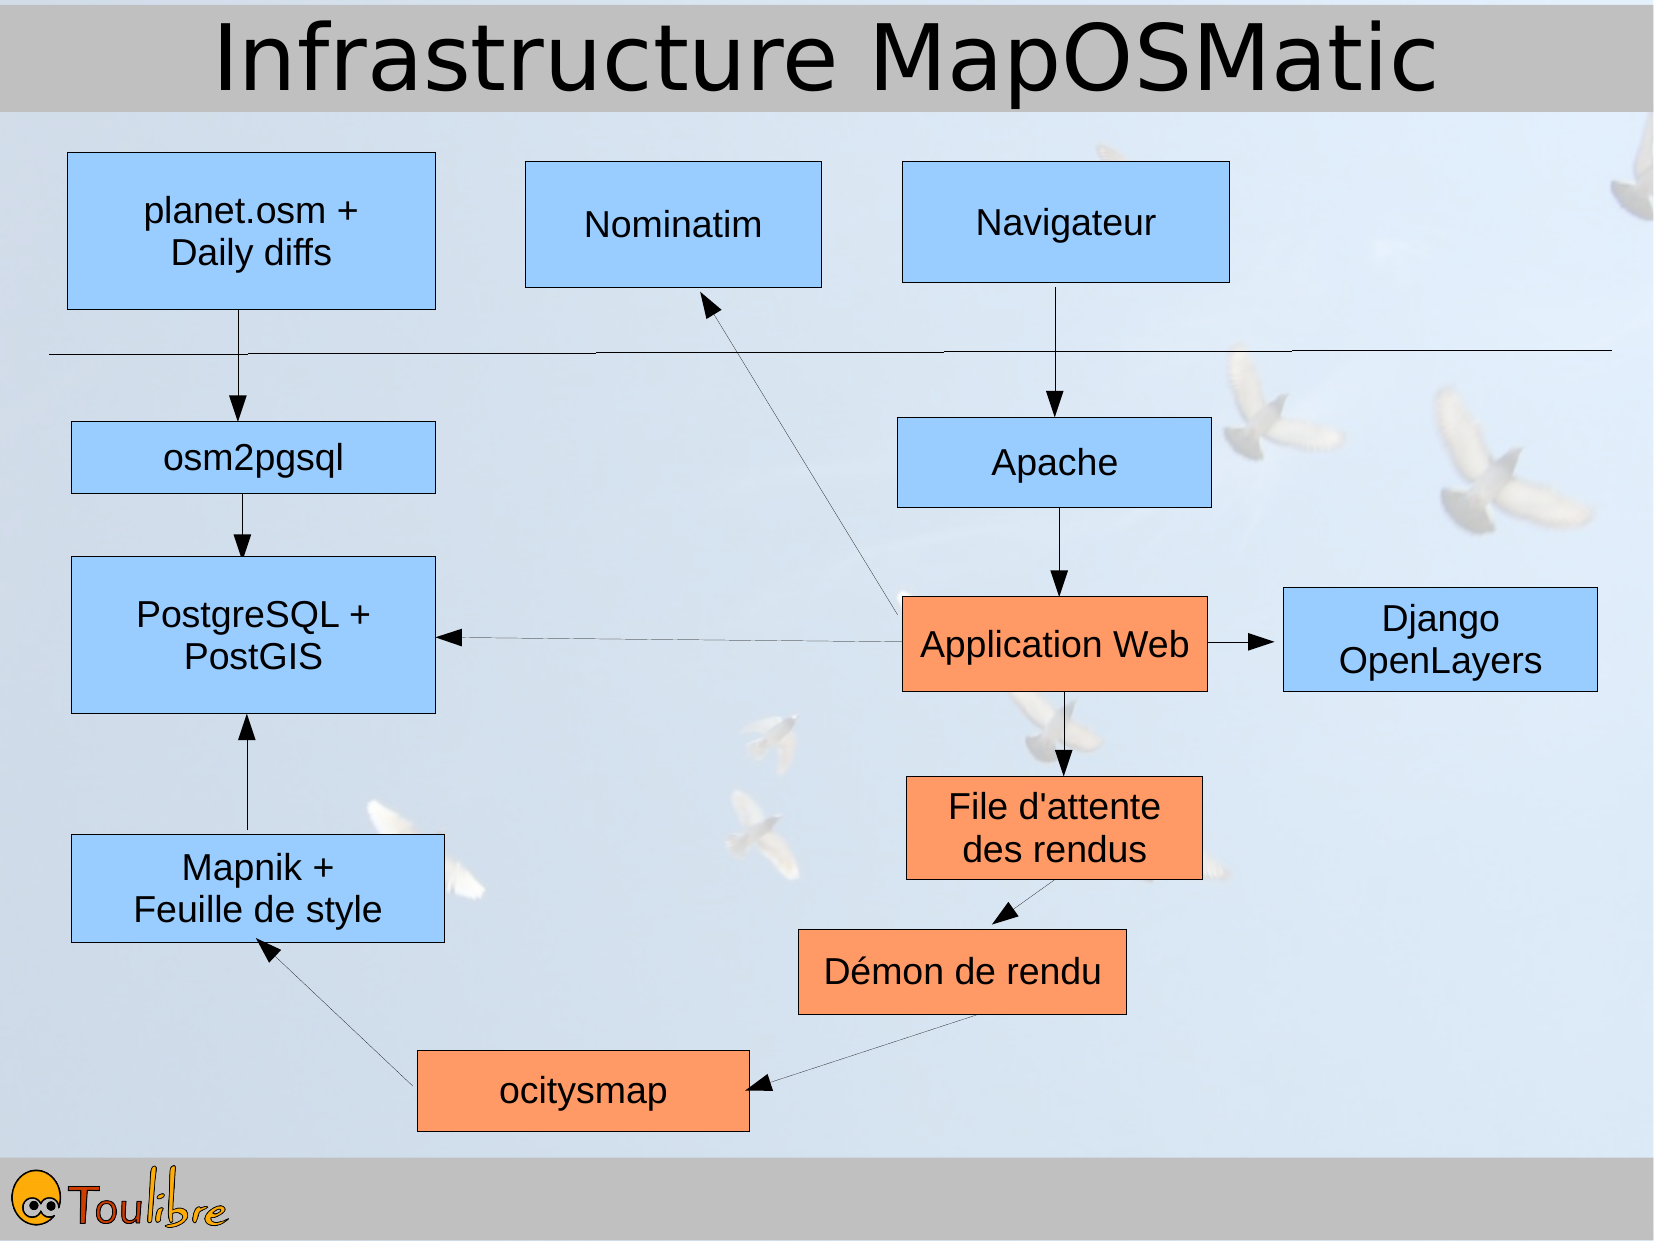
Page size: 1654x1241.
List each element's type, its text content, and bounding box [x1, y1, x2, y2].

picture [11, 1165, 229, 1228]
text_box Démon de rendu [798, 929, 1127, 1015]
text_box Django OpenLayers [1283, 587, 1598, 692]
title Infrastructure MapOSMatic [0, 4, 1654, 112]
text_box osm2pgsql [71, 421, 436, 494]
text_box Nominatim [525, 161, 822, 288]
text_box Application Web [902, 596, 1208, 692]
text_box File d'attente des rendus [906, 776, 1203, 880]
text_box PostgreSQL + PostGIS [71, 556, 436, 714]
text_box Navigateur [902, 161, 1230, 283]
text_box Mapnik + Feuille de style [71, 834, 445, 943]
text_box planet.osm + Daily diffs [67, 152, 436, 310]
text_box Apache [897, 417, 1212, 508]
text_box ocitysmap [417, 1050, 750, 1132]
